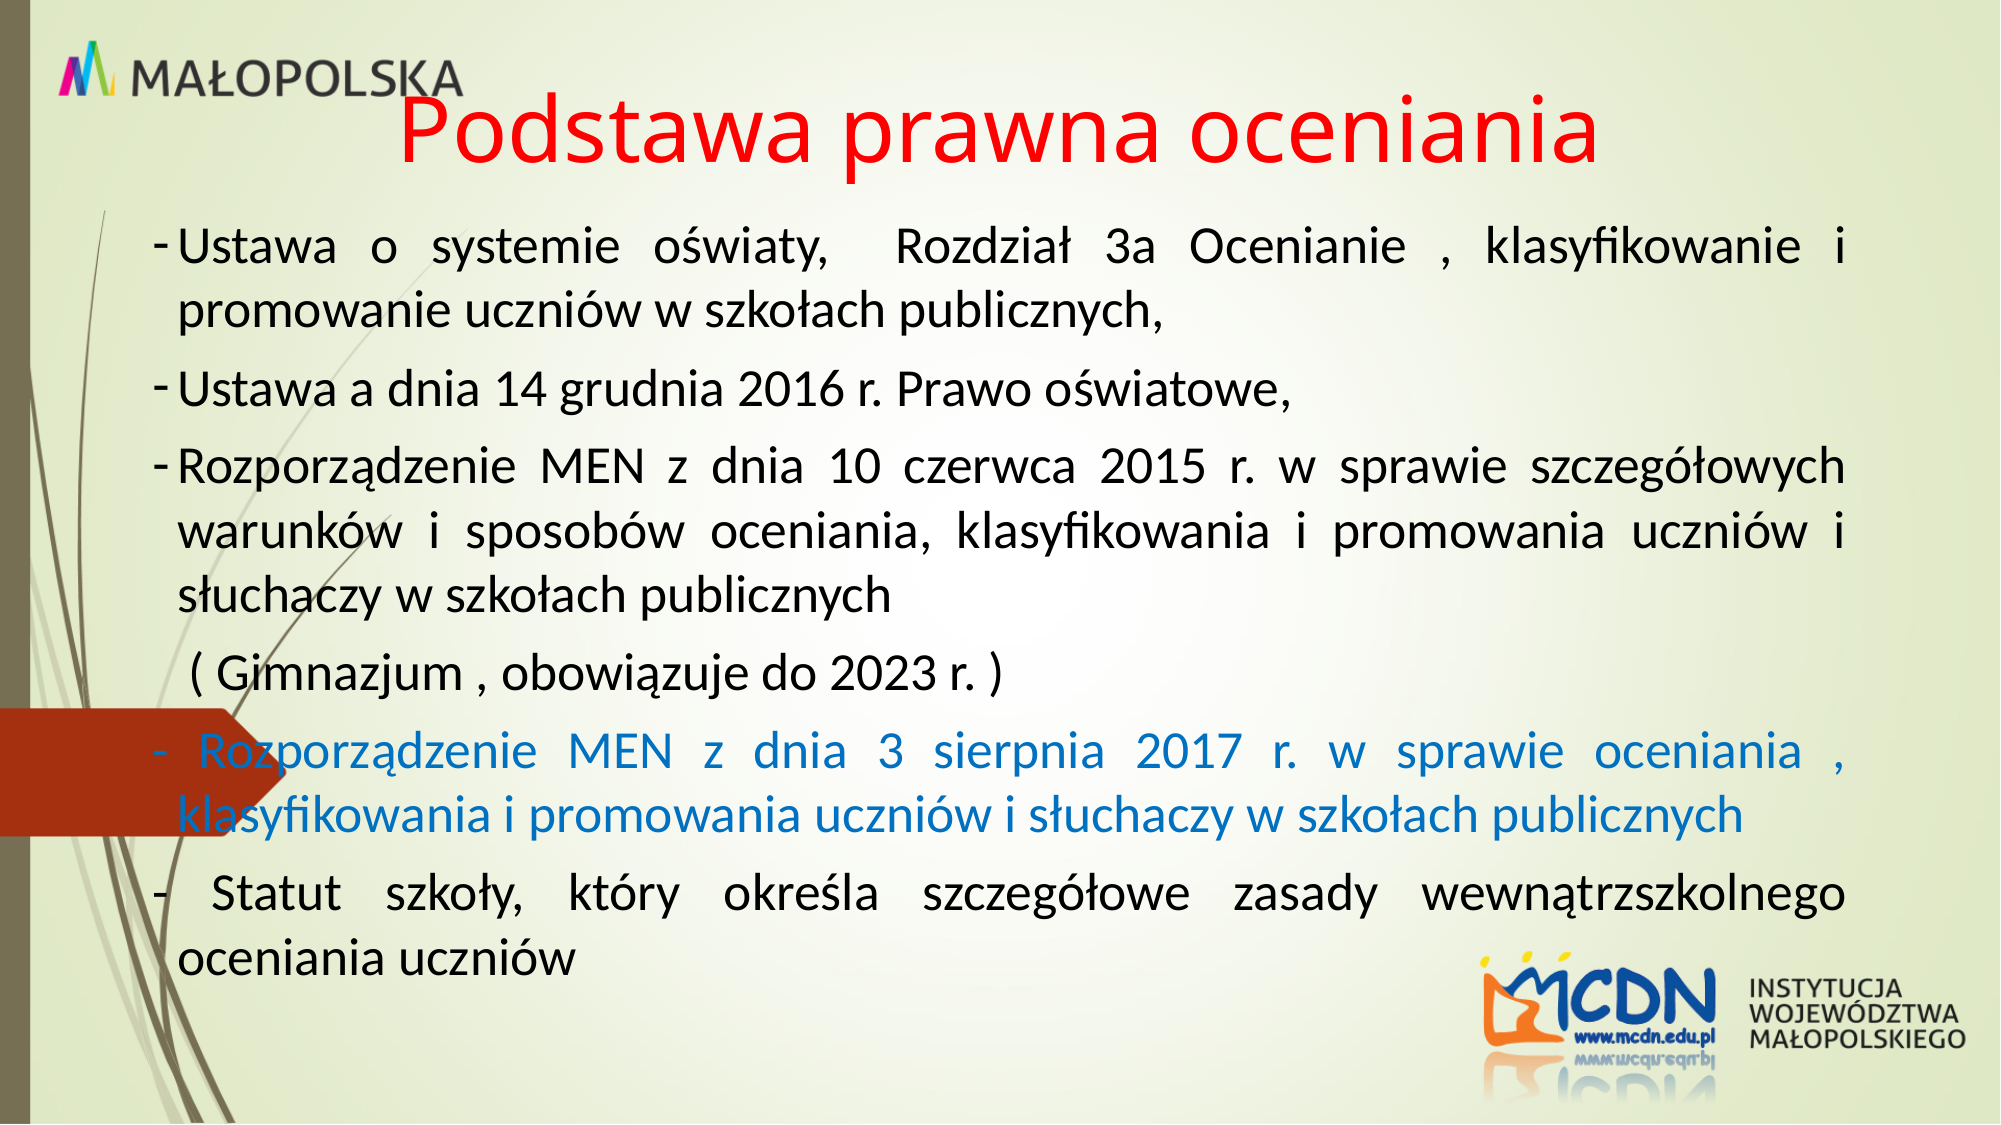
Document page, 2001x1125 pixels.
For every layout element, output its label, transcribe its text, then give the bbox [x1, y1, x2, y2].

title Podstawa prawna oceniania [137, 59, 1863, 192]
list Ustawa o systemie oświaty, Rozdział 3a Ocenianie , klasyfikowanie i promowanie uczniów w szkołach publicznych, Ustawa a dnia 14 grudnia 2016 r. Prawo oświatowe, Rozporządzenie MEN z dnia 10 czerwca 2015 r. w sprawie szczegółowych warunków i sposobów oceniania, klasyfikowania i promowania uczniów i słuchaczy w szkołach publicznych ( Gimnazjum , obowiązuje do 2023 r. ) - Rozporządzenie MEN z dnia 3 sierpnia 2017 r. w sprawie oceniania , klasyfikowania i promowania uczniów i słuchaczy w szkołach publicznych - Statut szkoły, który określa szczegółowe zasady wewnątrzszkolnego oceniania uczniów [137, 202, 1863, 1100]
picture [0, 0, 2001, 1125]
